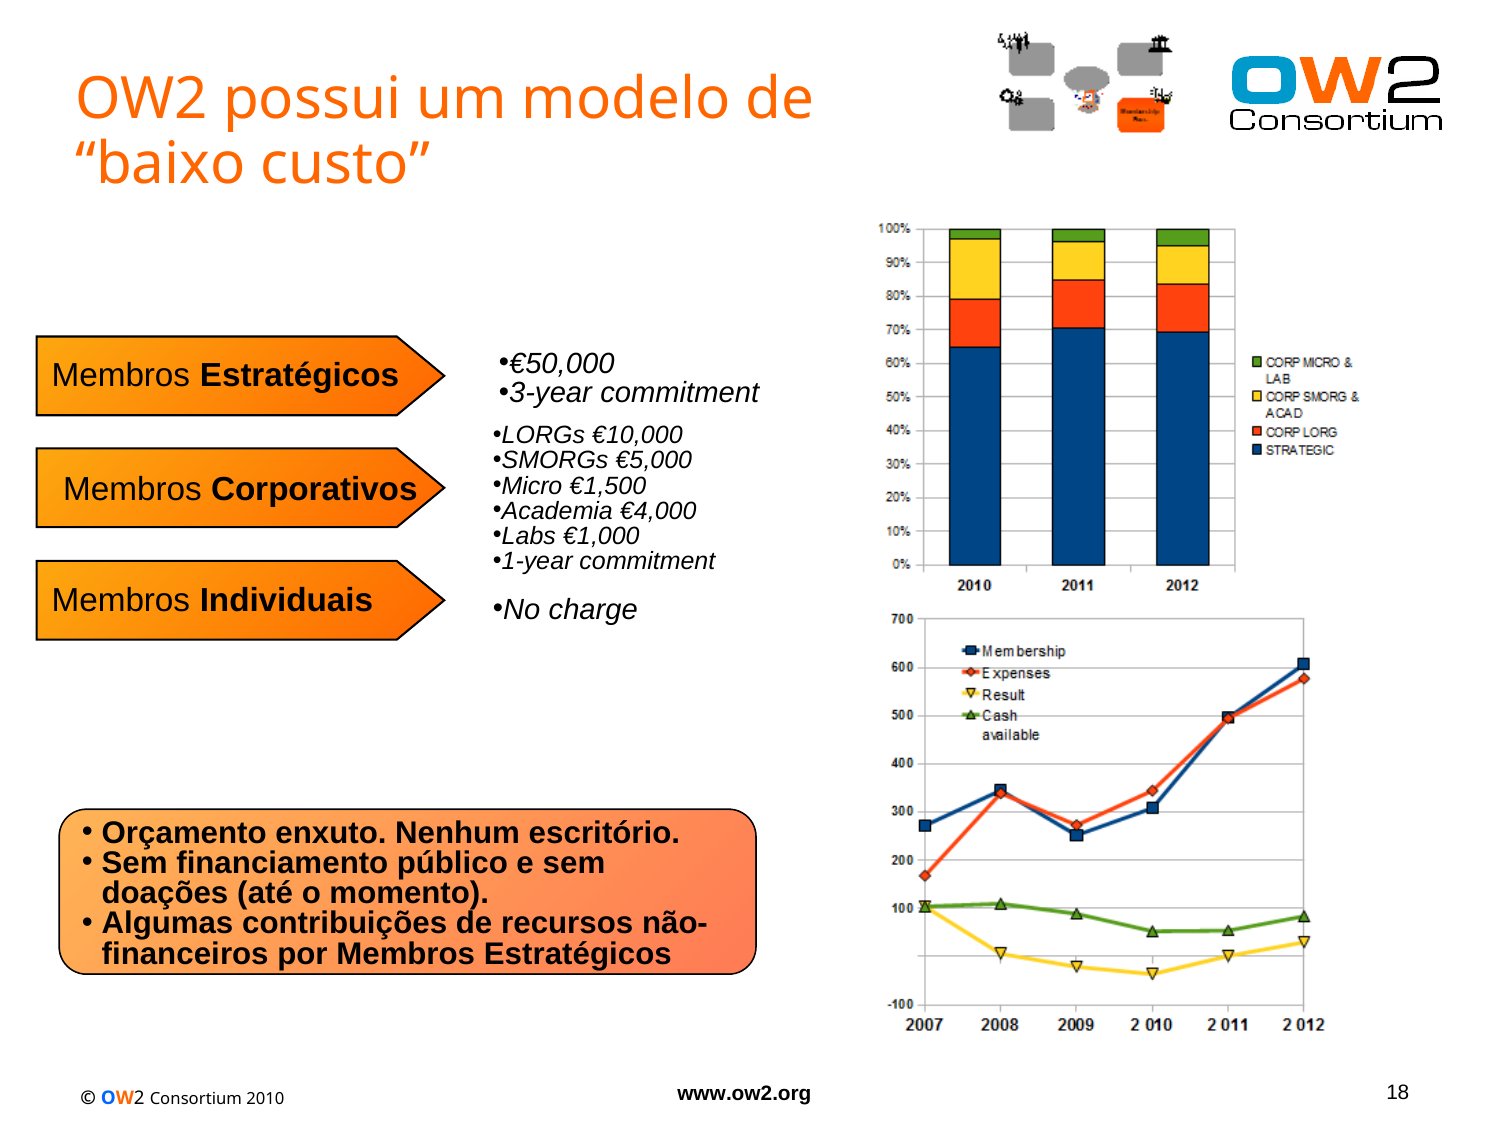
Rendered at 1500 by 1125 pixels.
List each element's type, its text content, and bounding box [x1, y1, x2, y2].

text_box Membros Estratégicos [36, 336, 445, 416]
text_box €50,000 3-year commitment [484, 337, 804, 414]
text_box No charge [478, 583, 798, 642]
text_box LORGs €10,000 SMORGs €5,000 Micro €1,500 Academia €4,000 Labs €1,000 1-year commitment [478, 412, 798, 583]
picture [871, 211, 1362, 1039]
text_box Orçamento enxuto. Nenhum escritório. Sem financiamento público e sem doações (até o momento). Algumas contribuições de recursos não- financeiros por Membros Estratégicos [59, 809, 757, 975]
text_box Membros Individuais [36, 560, 445, 640]
title OW2 possui um modelo de “baixo custo” [75, 52, 1175, 207]
text_box Membros Corporativos [36, 448, 445, 528]
picture [992, 29, 1174, 139]
picture [1224, 47, 1450, 134]
